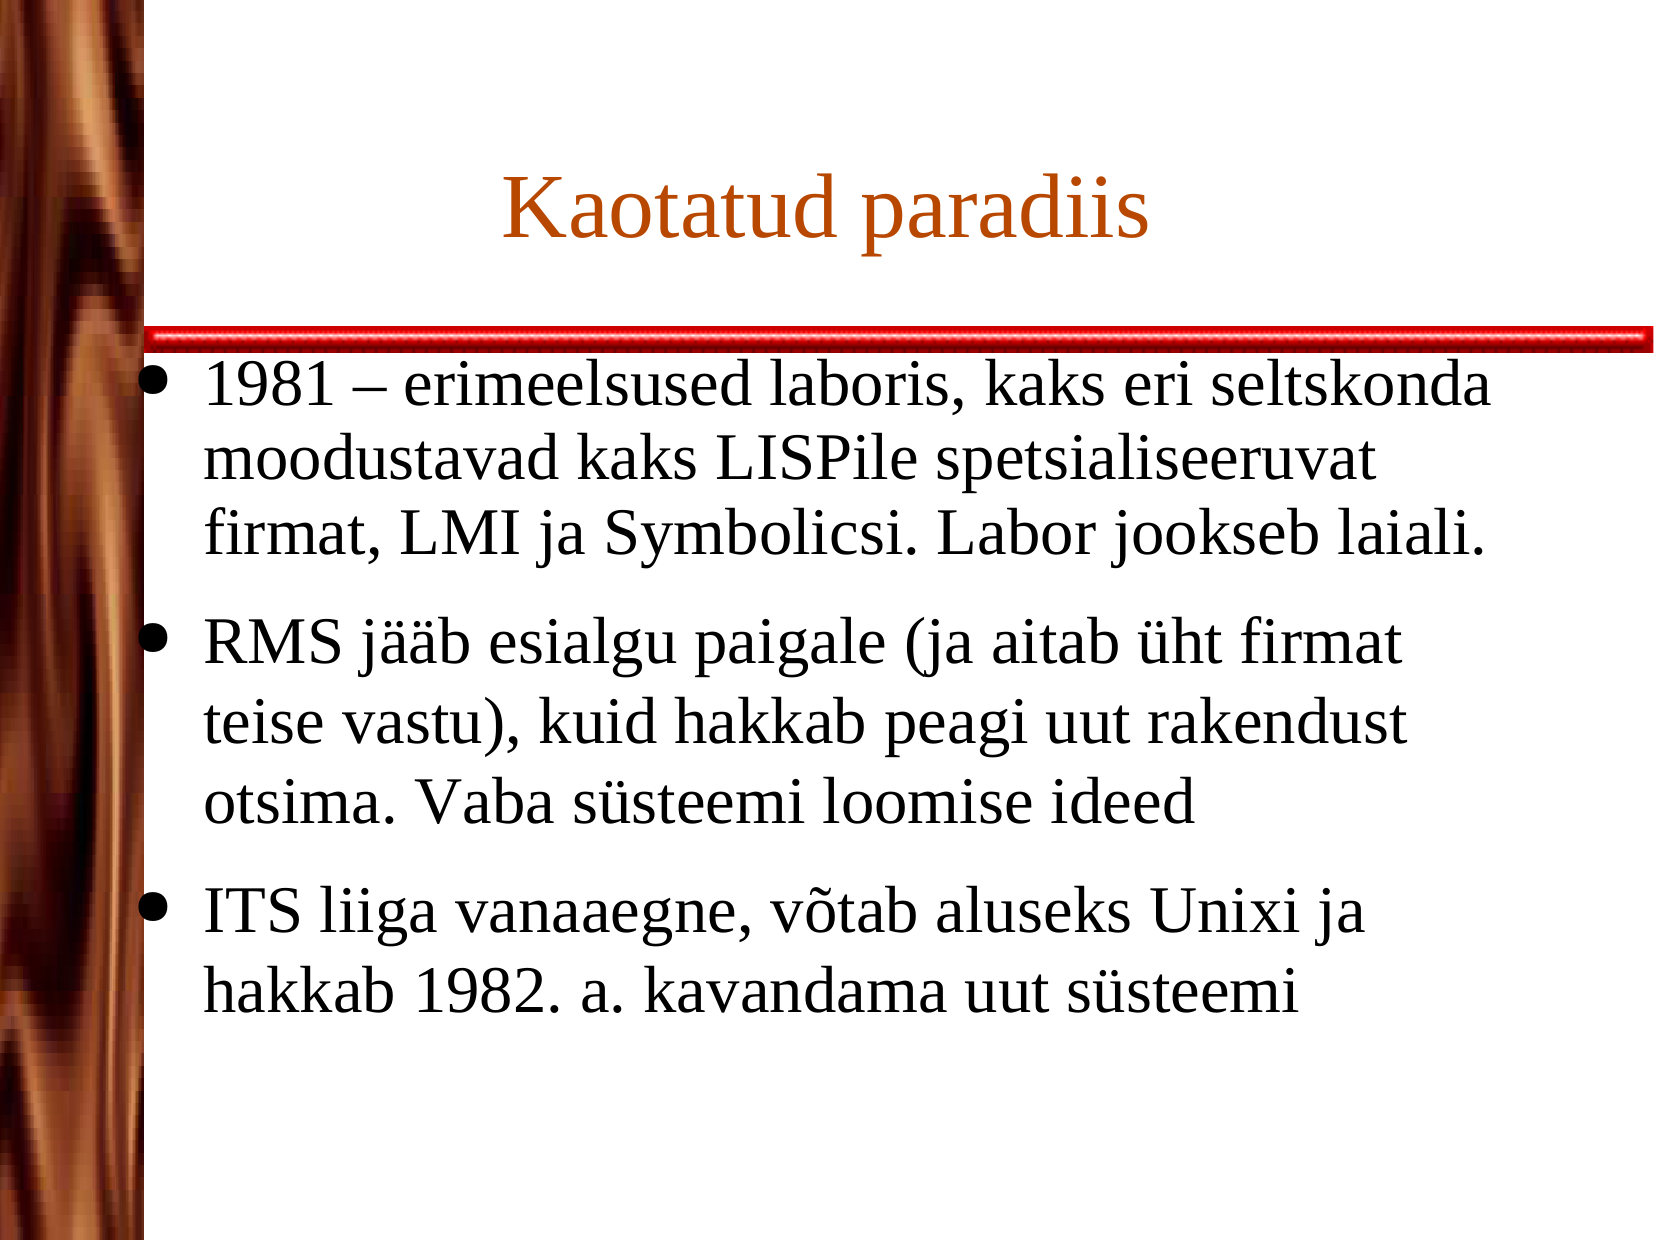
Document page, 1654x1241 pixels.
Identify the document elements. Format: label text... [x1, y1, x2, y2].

list 1981 – erimeelsused laboris, kaks eri seltskonda moodustavad kaks LISPile spetsialiseeruvat firmat, LMI ja Symbolicsi. Labor jookseb laiali. RMS jääb esialgu paigale (ja aitab üht firmat teise vastu), kuid hakkab peagi uut rakendust otsima. Vaba süsteemi loomise ideed ITS liiga vanaaegne, võtab aluseks Unixi ja hakkab 1982. a. kavandama uut süsteemi [121, 344, 1533, 1126]
title Kaotatud paradiis [121, 100, 1533, 312]
picture [0, 0, 1654, 1240]
